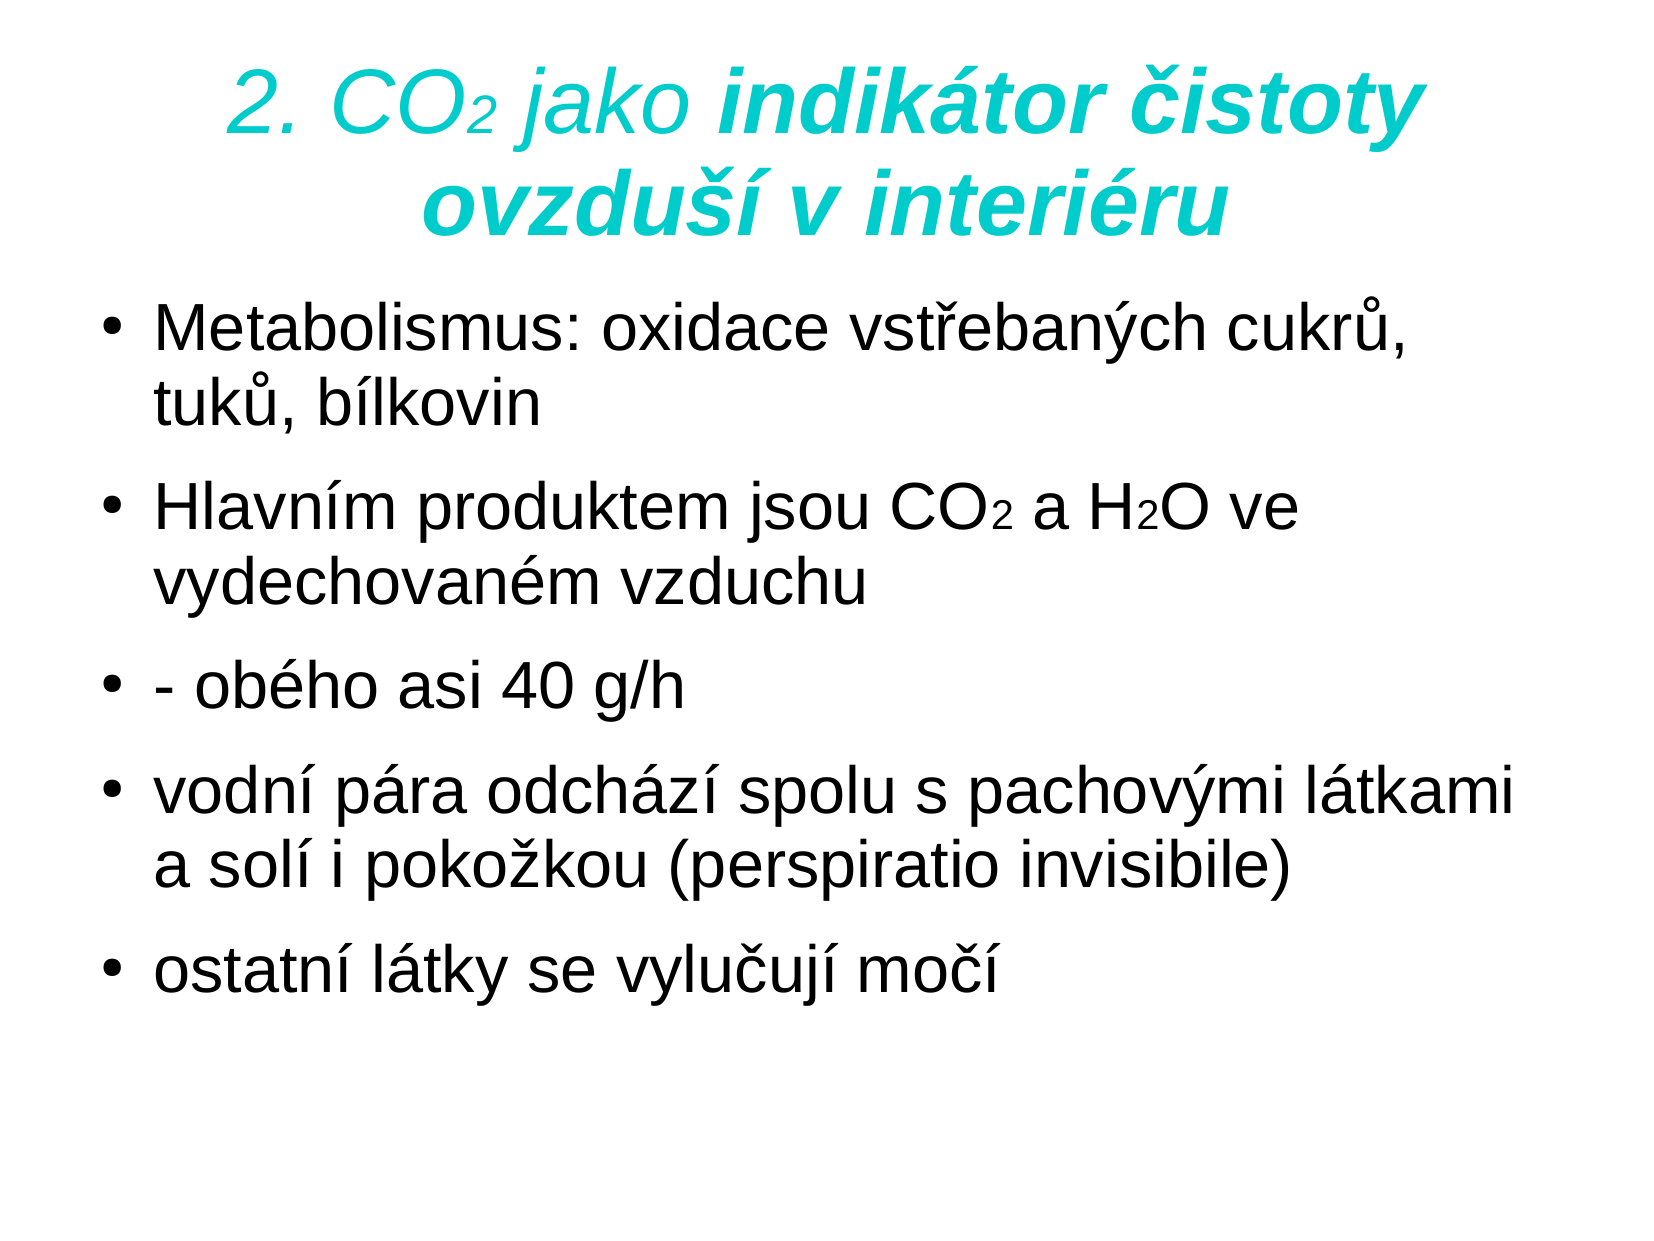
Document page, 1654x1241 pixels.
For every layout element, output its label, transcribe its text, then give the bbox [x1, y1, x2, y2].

title 2. CO2 jako indikátor čistoty ovzduší v interiéru [82, 49, 1571, 257]
list Metabolismus: oxidace vstřebaných cukrů, tuků, bílkovin Hlavním produktem jsou CO2 a H2O ve vydechovaném vzduchu - obého asi 40 g/h vodní pára odchází spolu s pachovými látkami a solí i pokožkou (perspiratio invisibile) ostatní látky se vylučují močí [82, 290, 1571, 1111]
